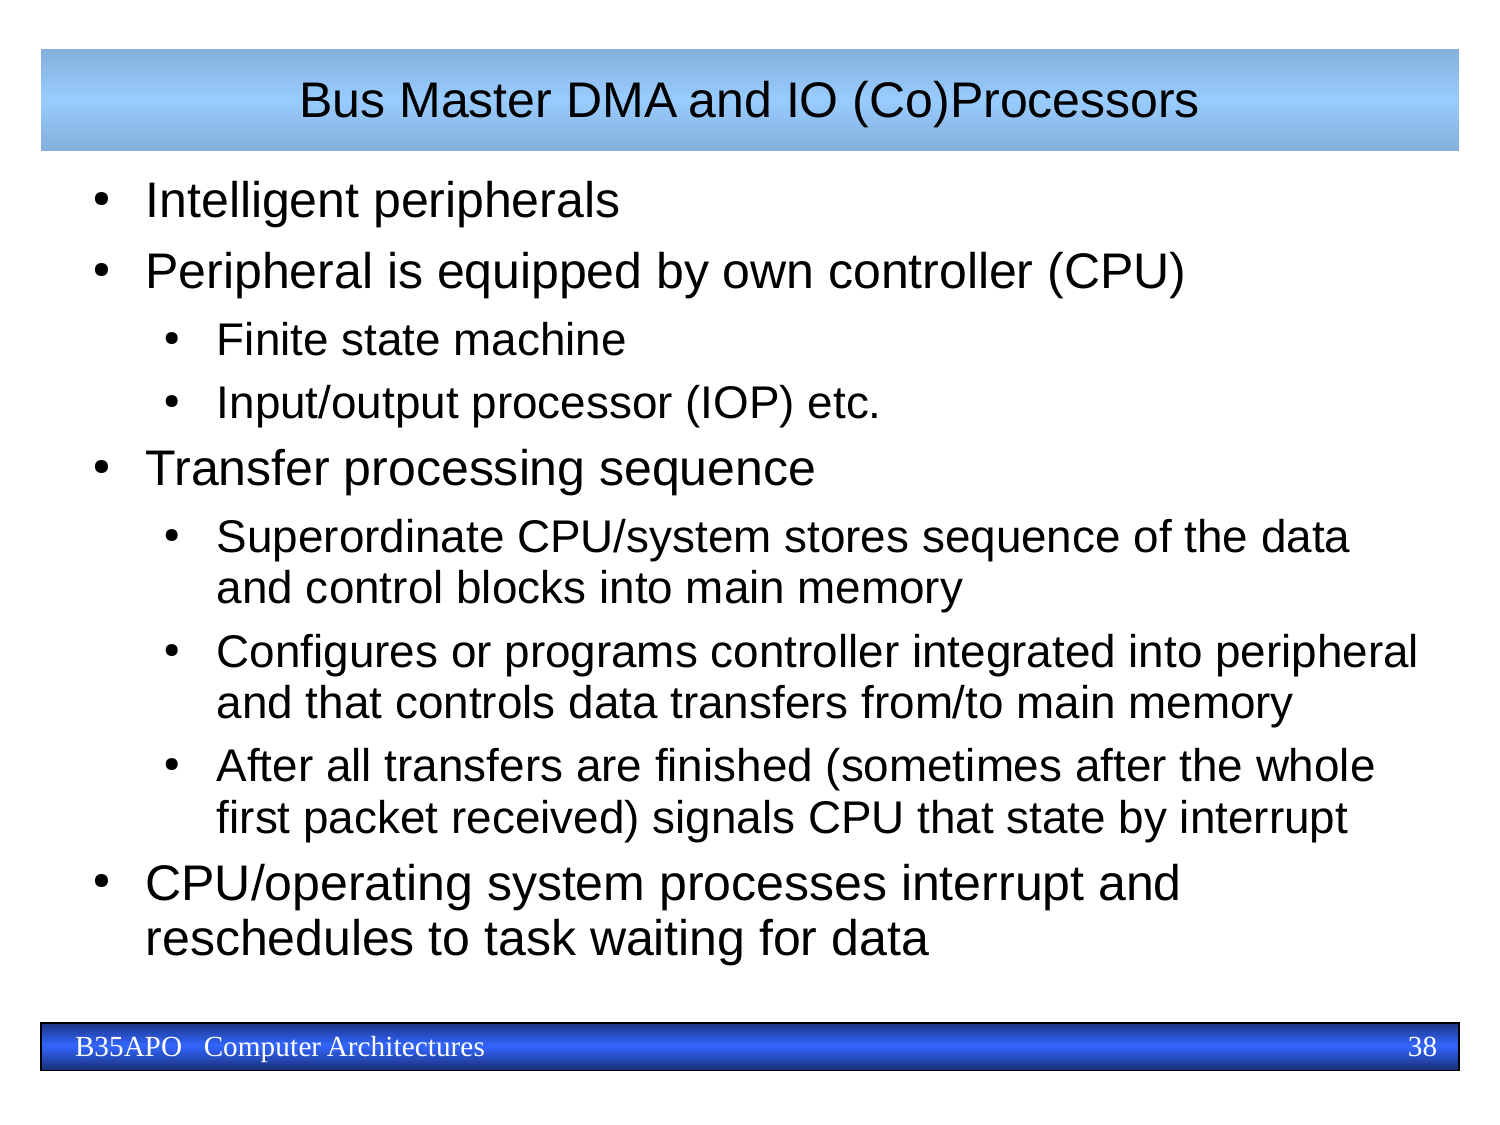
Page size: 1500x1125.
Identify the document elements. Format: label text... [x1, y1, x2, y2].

list Intelligent peripherals Peripheral is equipped by own controller (CPU) Finite state machine Input/output processor (IOP) etc. Transfer processing sequence Superordinate CPU/system stores sequence of the data and control blocks into main memory Configures or programs controller integrated into peripheral and that controls data transfers from/to main memory After all transfers are finished (sometimes after the whole first packet received) signals CPU that state by interrupt CPU/operating system processes interrupt and reschedules to task waiting for data [75, 172, 1426, 1000]
title Bus Master DMA and IO (Co)Processors [41, 49, 1459, 151]
